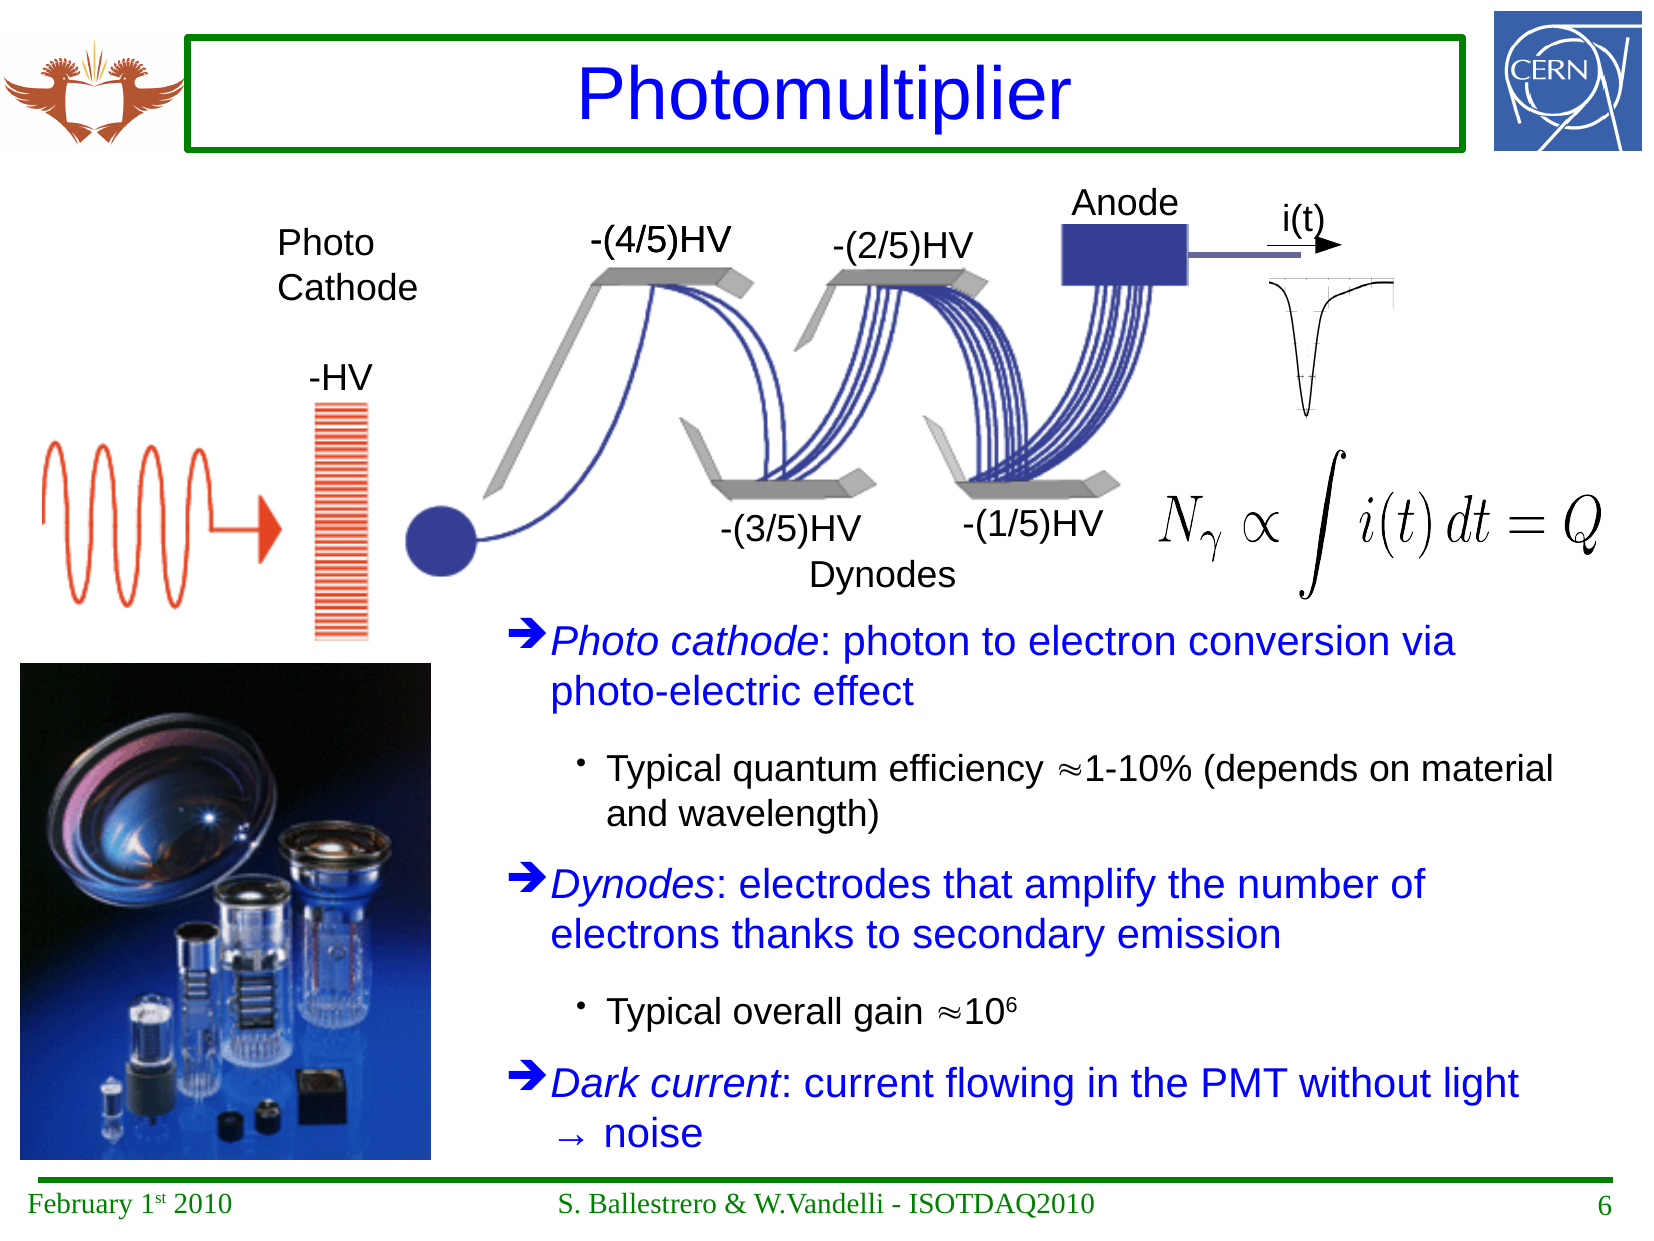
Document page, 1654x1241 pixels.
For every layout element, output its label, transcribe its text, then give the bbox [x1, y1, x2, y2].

text_box -(2/5)HV [817, 213, 989, 274]
text_box -(4/5)HV [575, 207, 747, 268]
picture [42, 224, 1613, 641]
text_box i(t) [1267, 186, 1341, 245]
text_box Anode [1056, 170, 1195, 231]
title Photomultiplier [187, 37, 1463, 151]
picture [20, 663, 431, 1160]
text_box -(3/5)HV [705, 496, 877, 558]
text_box -(1/5)HV [947, 490, 1119, 552]
text_box Dynodes [794, 542, 972, 603]
text_box Photo Cathode -HV [262, 210, 434, 407]
list Photo cathode: photon to electron conversion via photo-electric effect Typical quantum efficiency ≈1-10% (depends on material and wavelength) Dynodes: electrodes that amplify the number of electrons thanks to secondary emission Typical overall gain ≈106 Dark current: current flowing in the PMT without light → noise [487, 613, 1571, 1177]
picture [1494, 11, 1642, 151]
picture [0, 29, 188, 151]
picture [1269, 268, 1394, 419]
